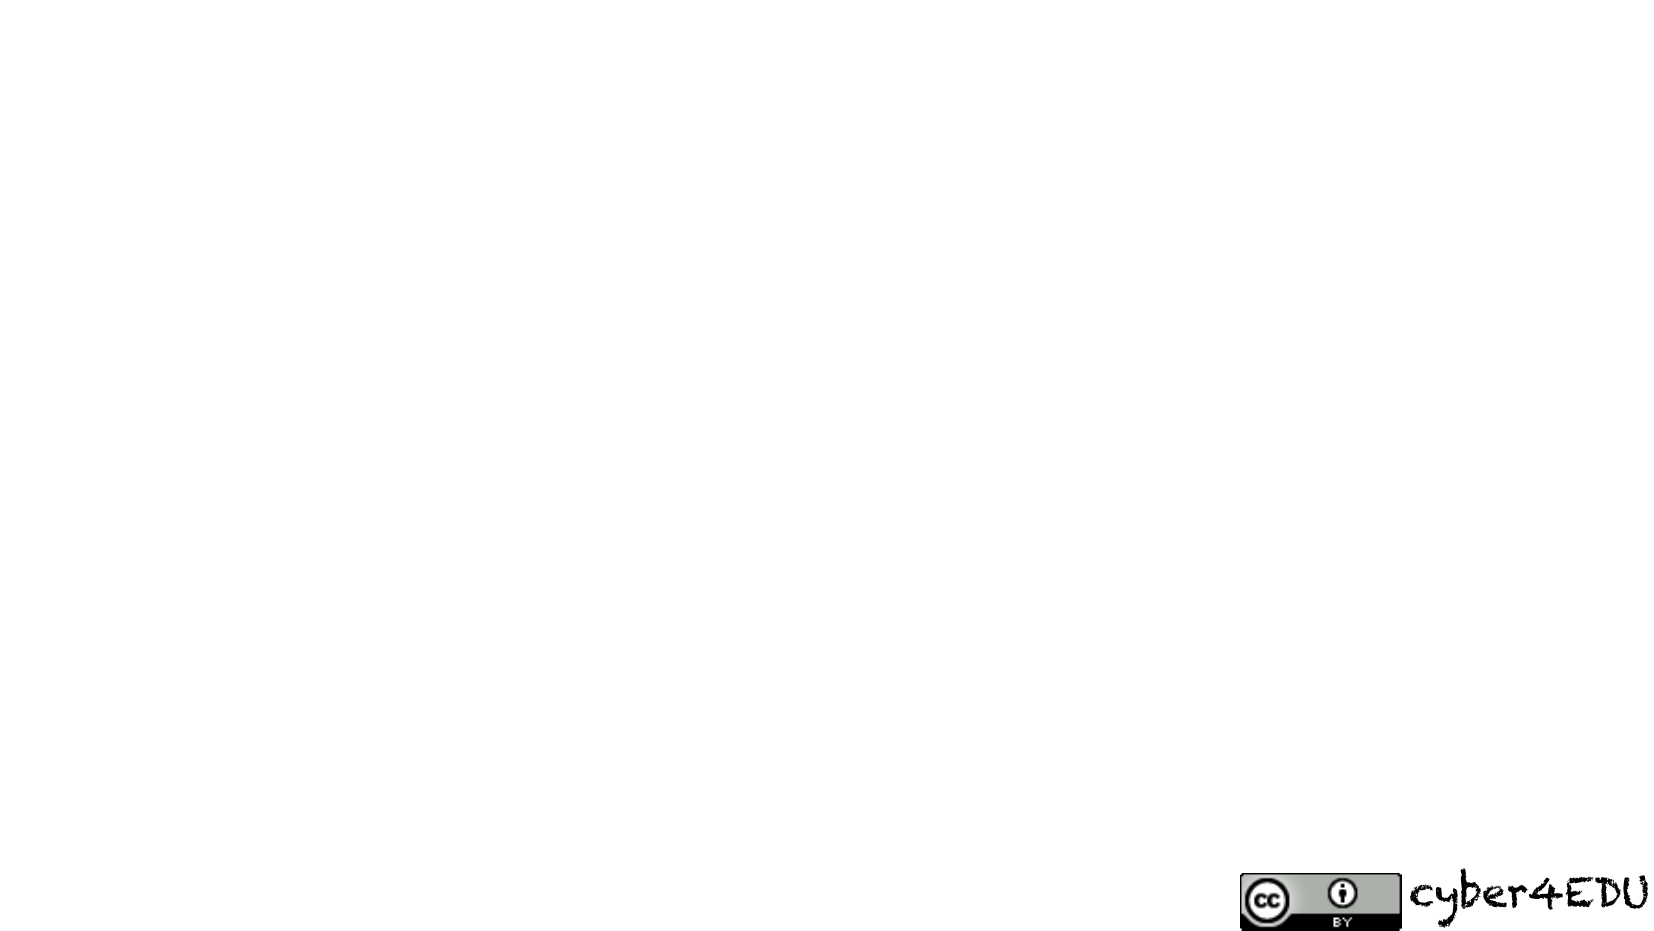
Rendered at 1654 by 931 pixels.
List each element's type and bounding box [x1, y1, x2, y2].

picture [1410, 868, 1648, 928]
picture [1240, 873, 1402, 931]
